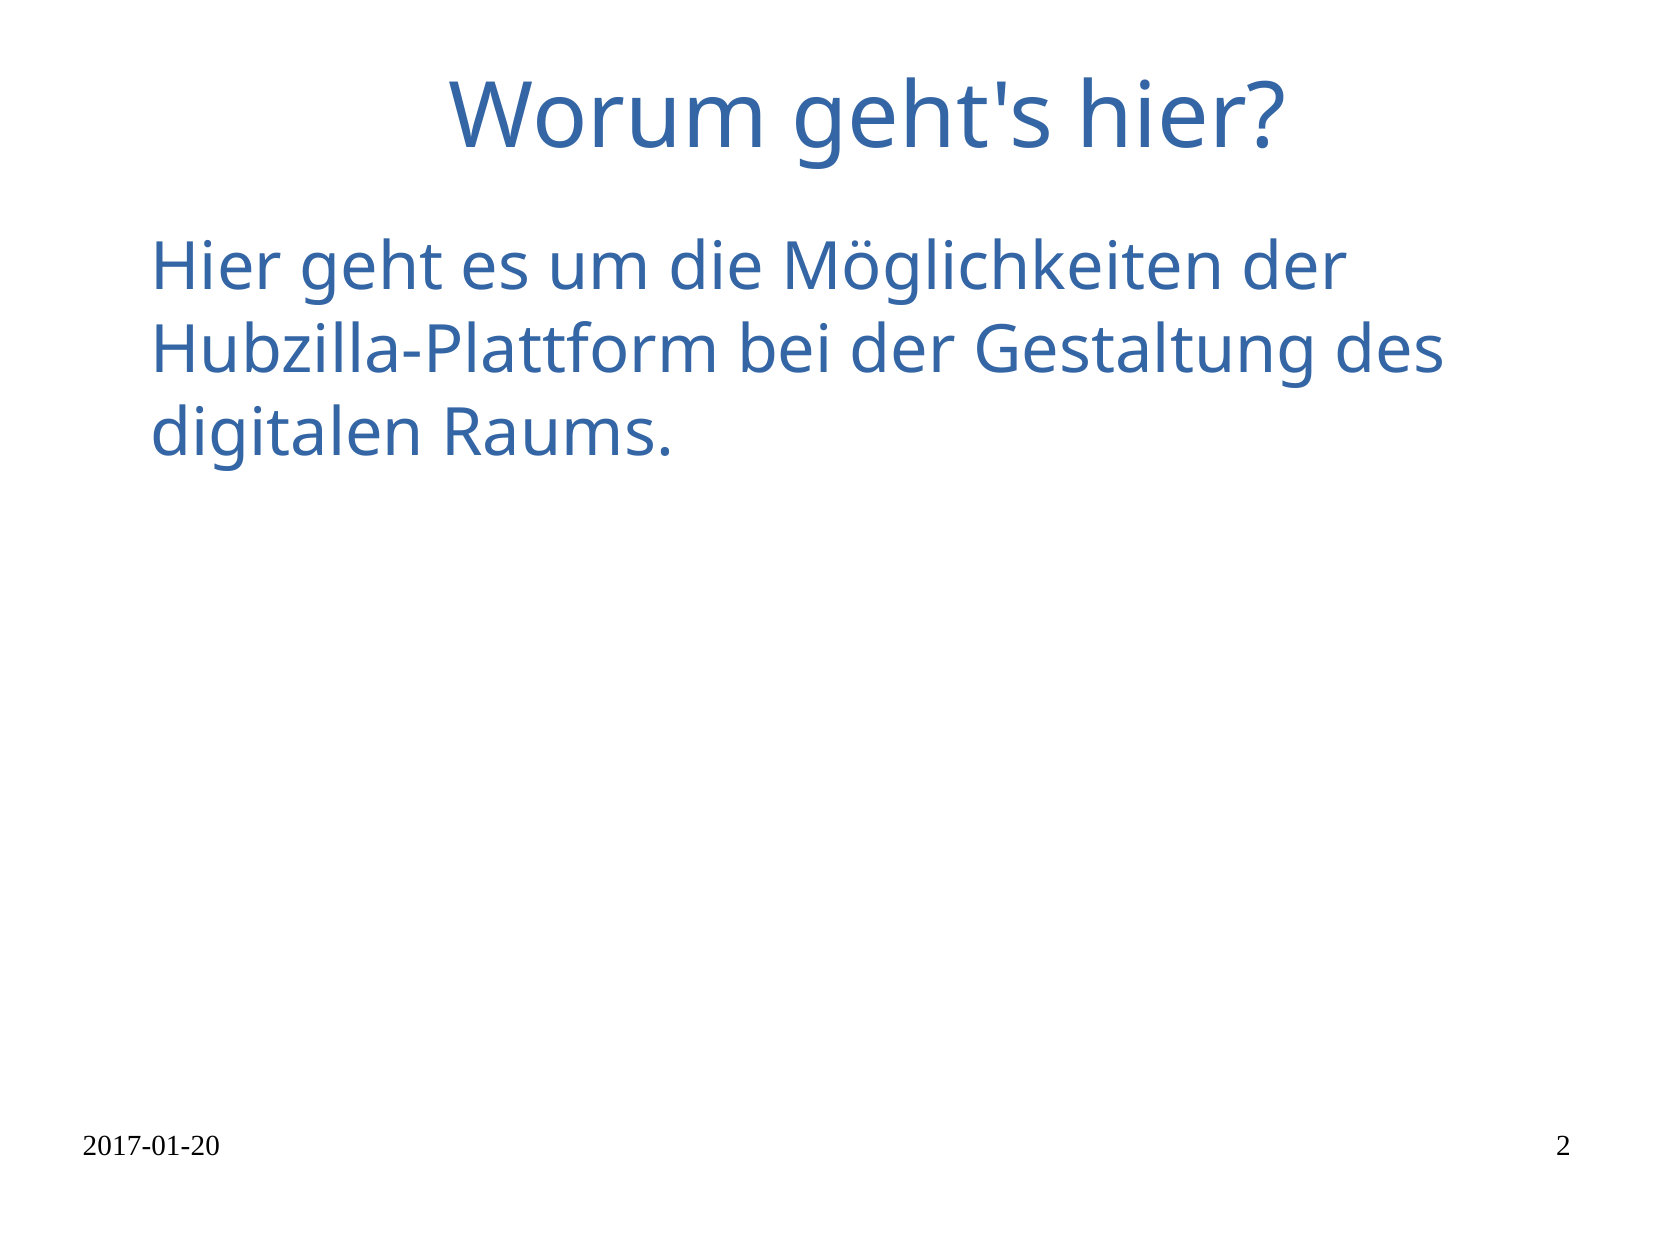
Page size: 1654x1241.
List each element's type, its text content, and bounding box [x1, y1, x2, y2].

title Worum geht's hier? [82, 4, 1654, 219]
list Hier geht es um die Möglichkeiten der Hubzilla-Plattform bei der Gestaltung des digitalen Raums. [150, 226, 1568, 1083]
